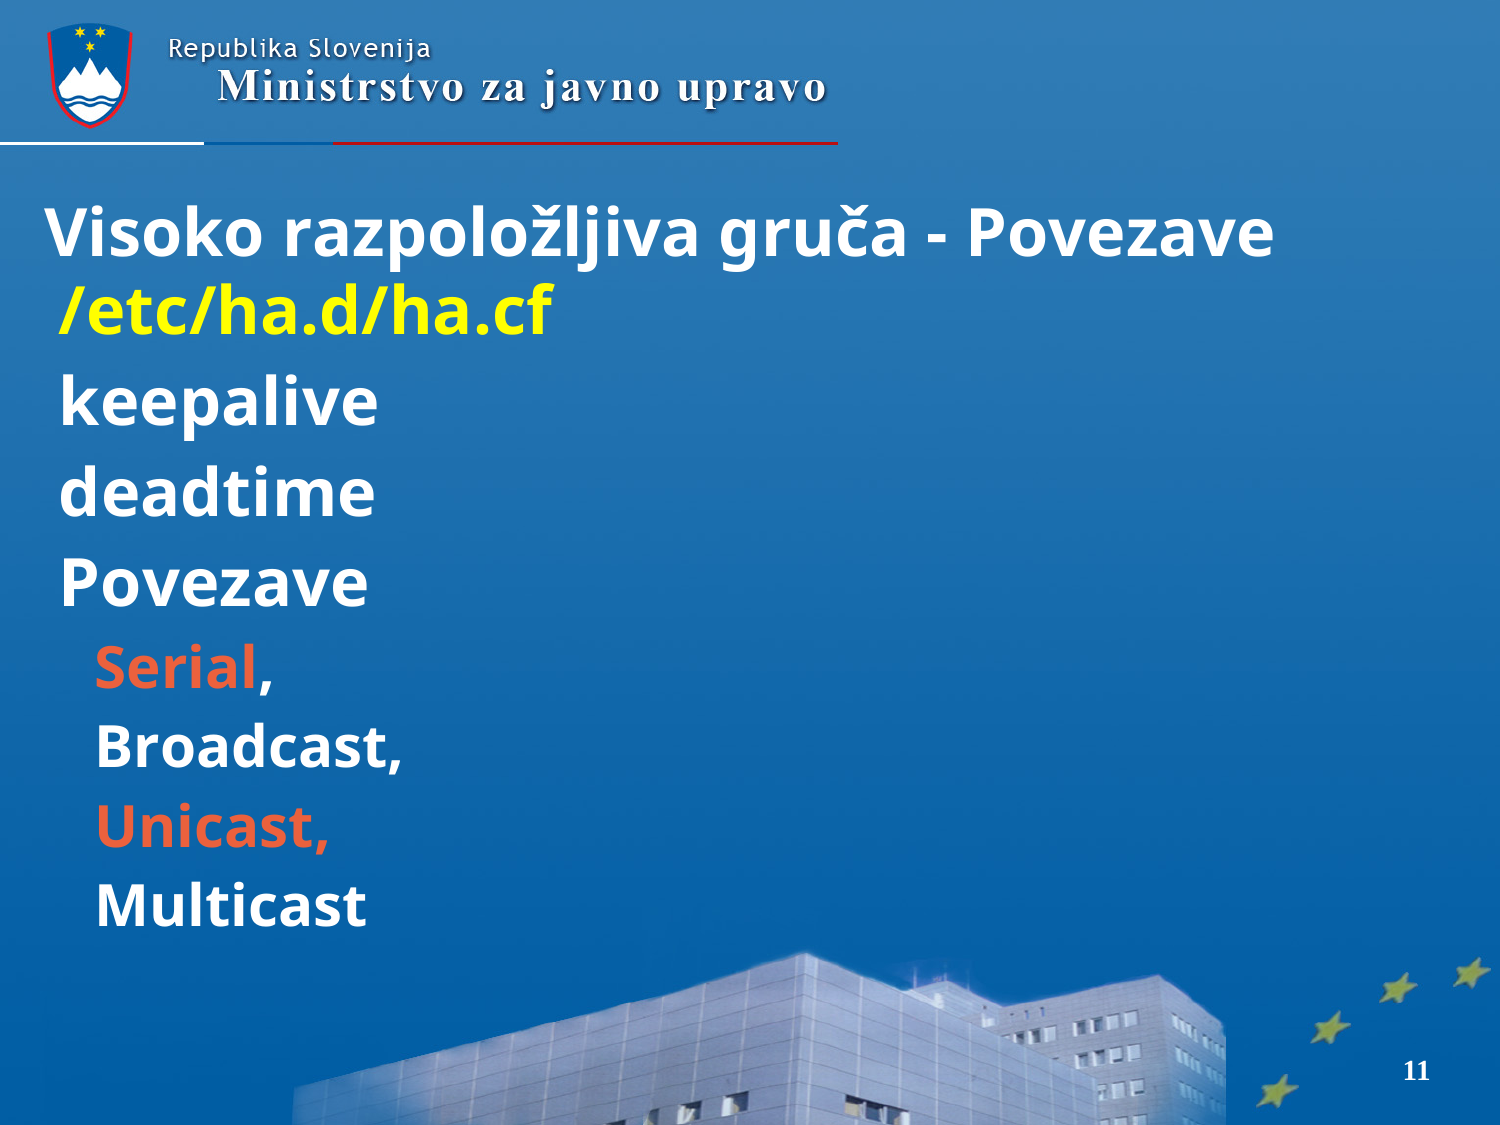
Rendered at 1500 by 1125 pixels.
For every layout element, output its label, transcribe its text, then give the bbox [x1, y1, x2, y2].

title Visoko razpoložljiva gruča - Povezave [29, 177, 1453, 296]
text_box /etc/ha.d/ha.cf keepalive deadtime Povezave Serial, Broadcast, Unicast, Multicast [59, 320, 1418, 886]
picture [0, 0, 1500, 1125]
